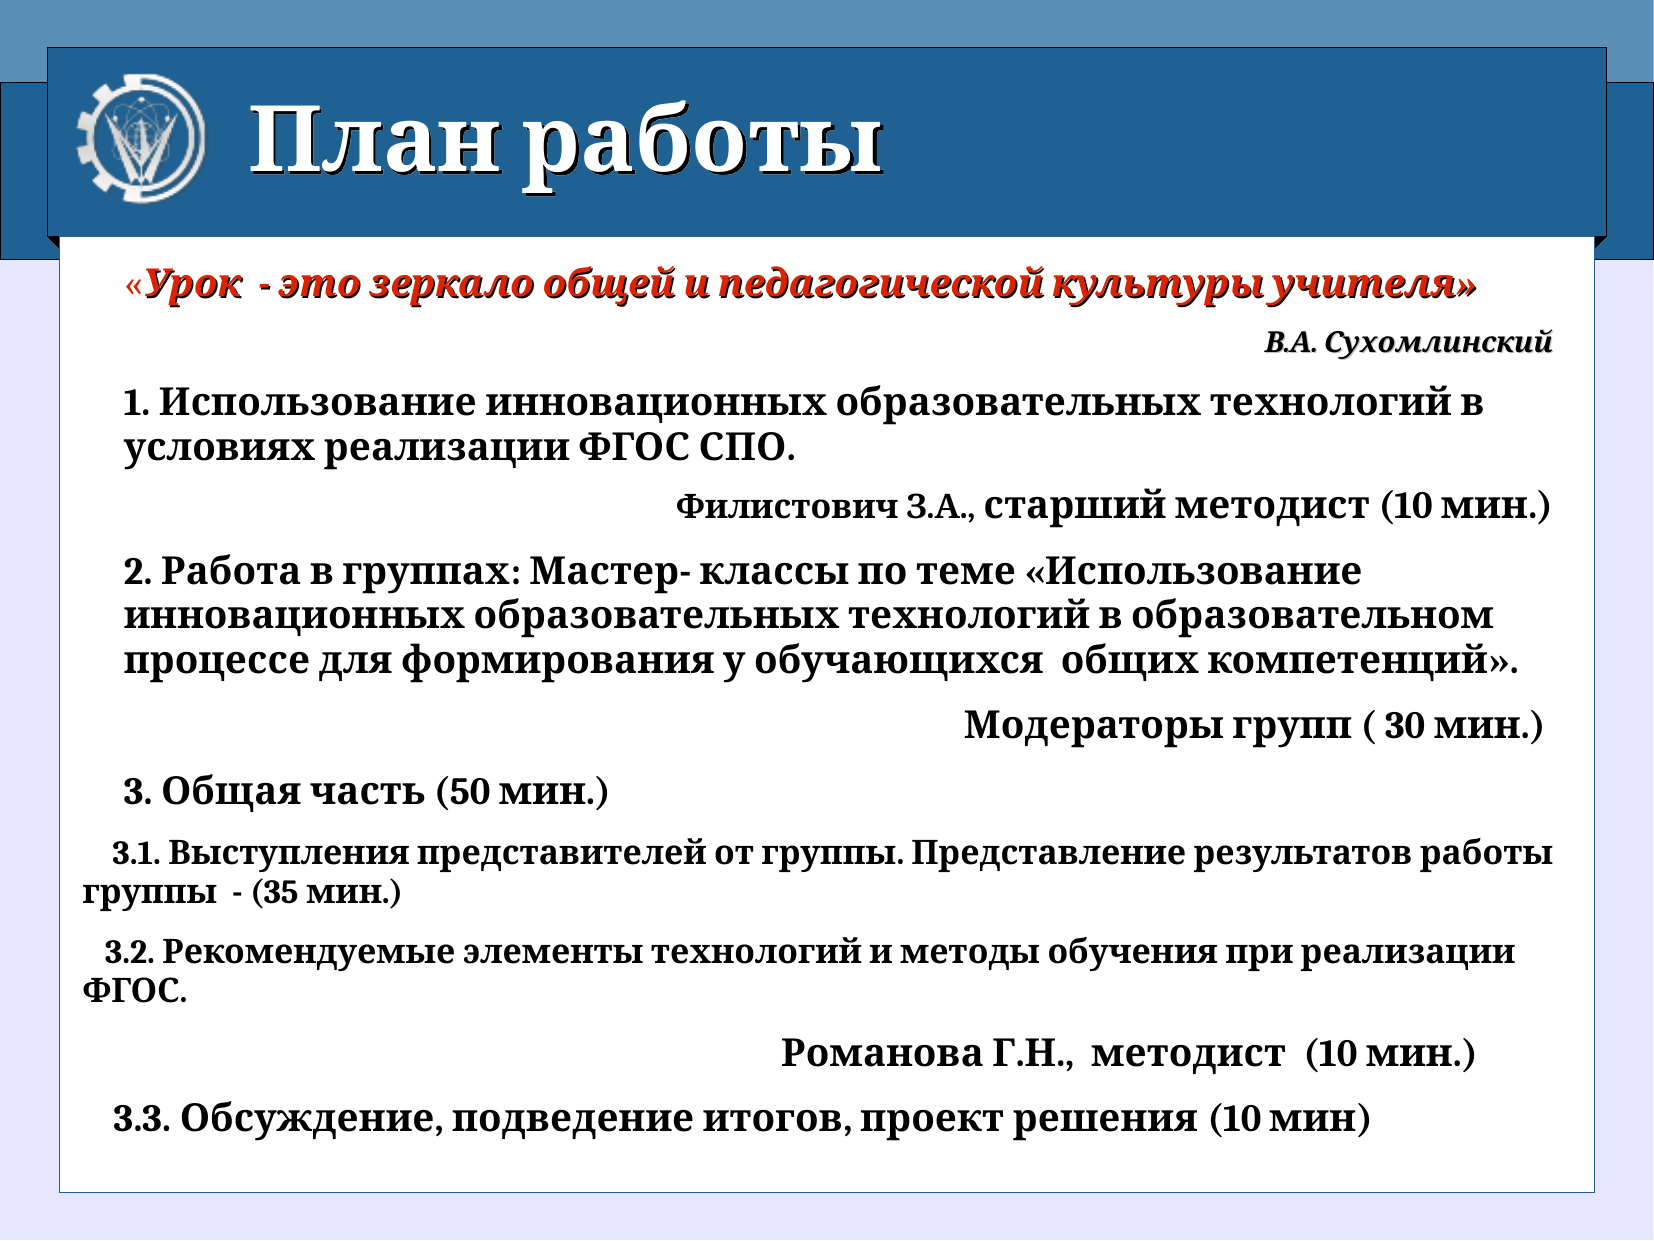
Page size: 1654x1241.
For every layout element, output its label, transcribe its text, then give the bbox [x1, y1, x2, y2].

list «Урок - это зеркало общей и педагогической культуры учителя» В.А. Сухомлинский 1. Использование инновационных образовательных технологий в условиях реализации ФГОС СПО. Филистович З.А., старший методист (10 мин.) 2. Работа в группах: Мастер- классы по теме «Использование инновационных образовательных технологий в образовательном процессе для формирования у обучающихся общих компетенций». Модераторы групп ( 30 мин.) 3. Общая часть (50 мин.) 3.1. Выступления представителей от группы. Представление результатов работы группы - (35 мин.) 3.2. Рекомендуемые элементы технологий и методы обучения при реализации ФГОС. Романова Г.Н., методист (10 мин.) 3.3. Обсуждение, подведение итогов, проект решения (10 мин) [82, 261, 1571, 1160]
title План работы [248, 70, 1571, 213]
